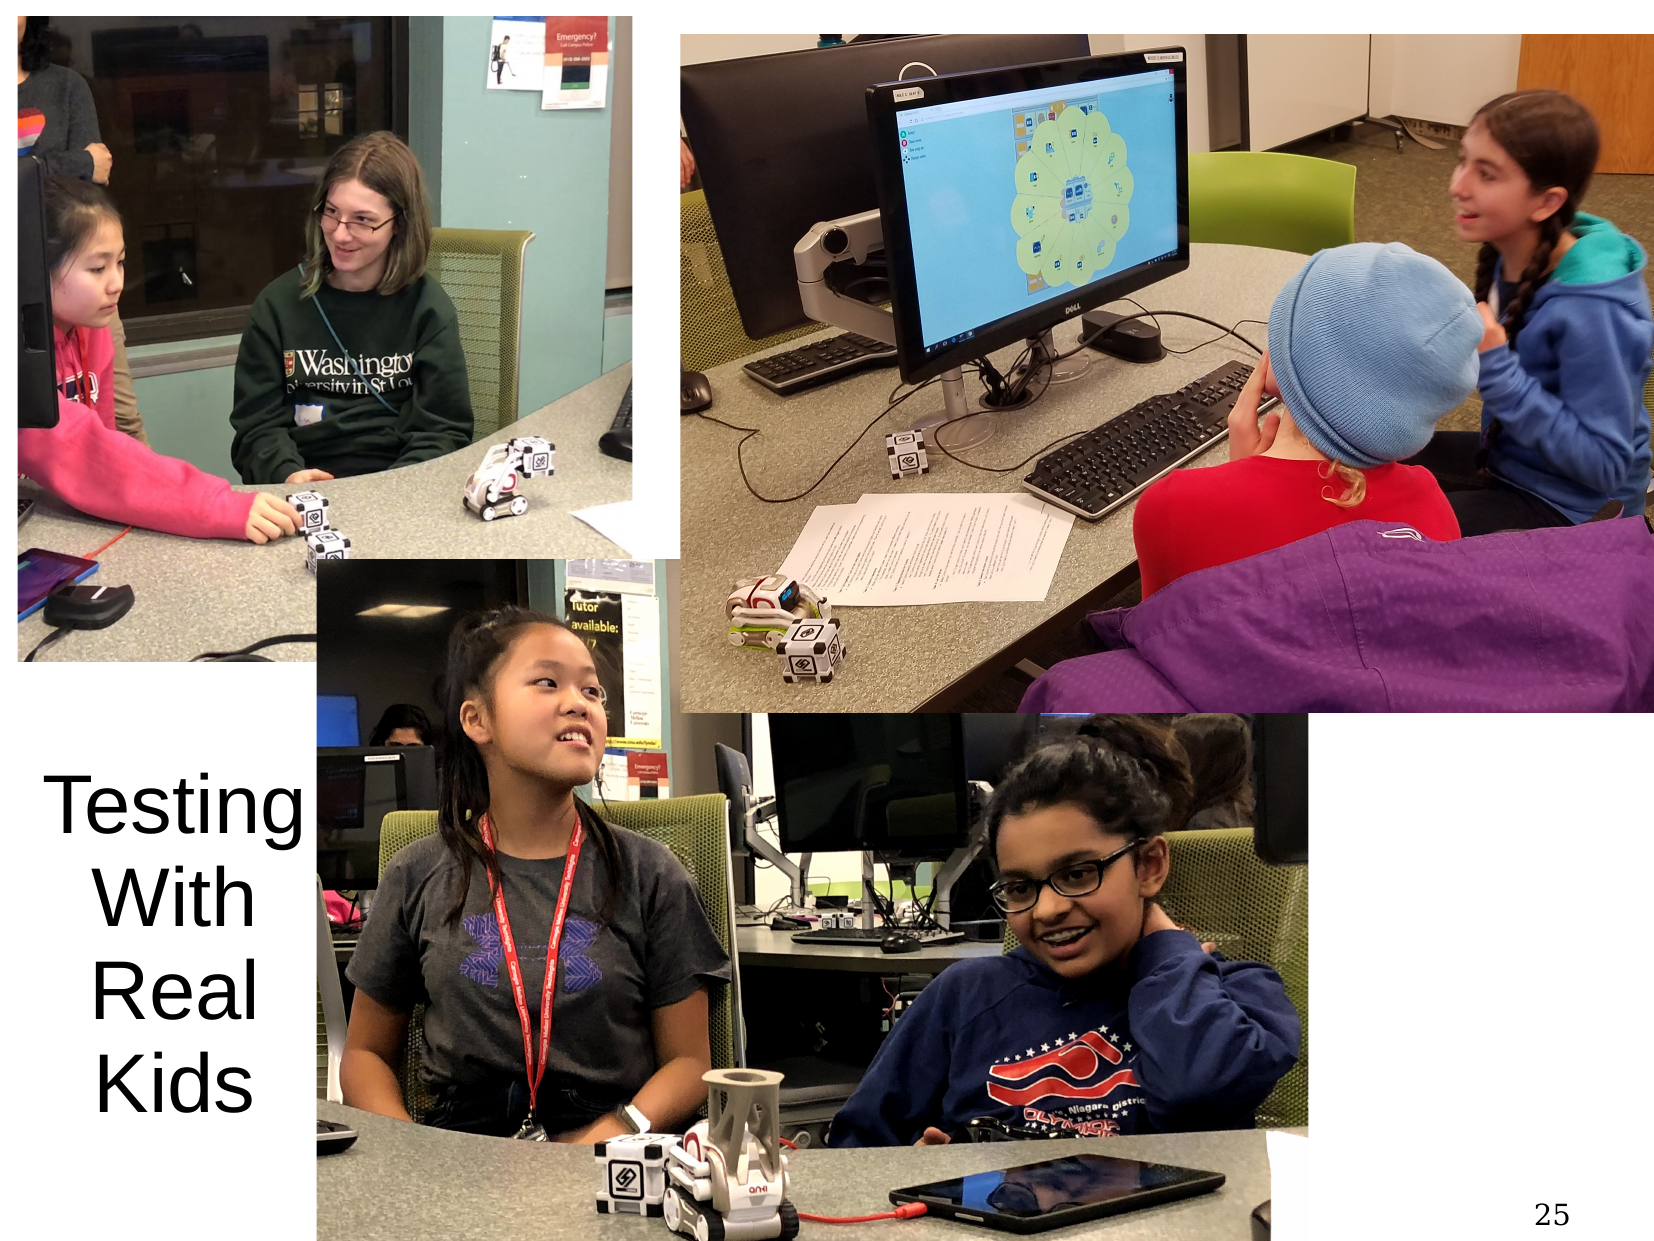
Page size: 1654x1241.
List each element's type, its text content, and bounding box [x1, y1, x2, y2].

text_box Testing With Real Kids [28, 750, 322, 1138]
picture [17, 16, 1654, 1241]
